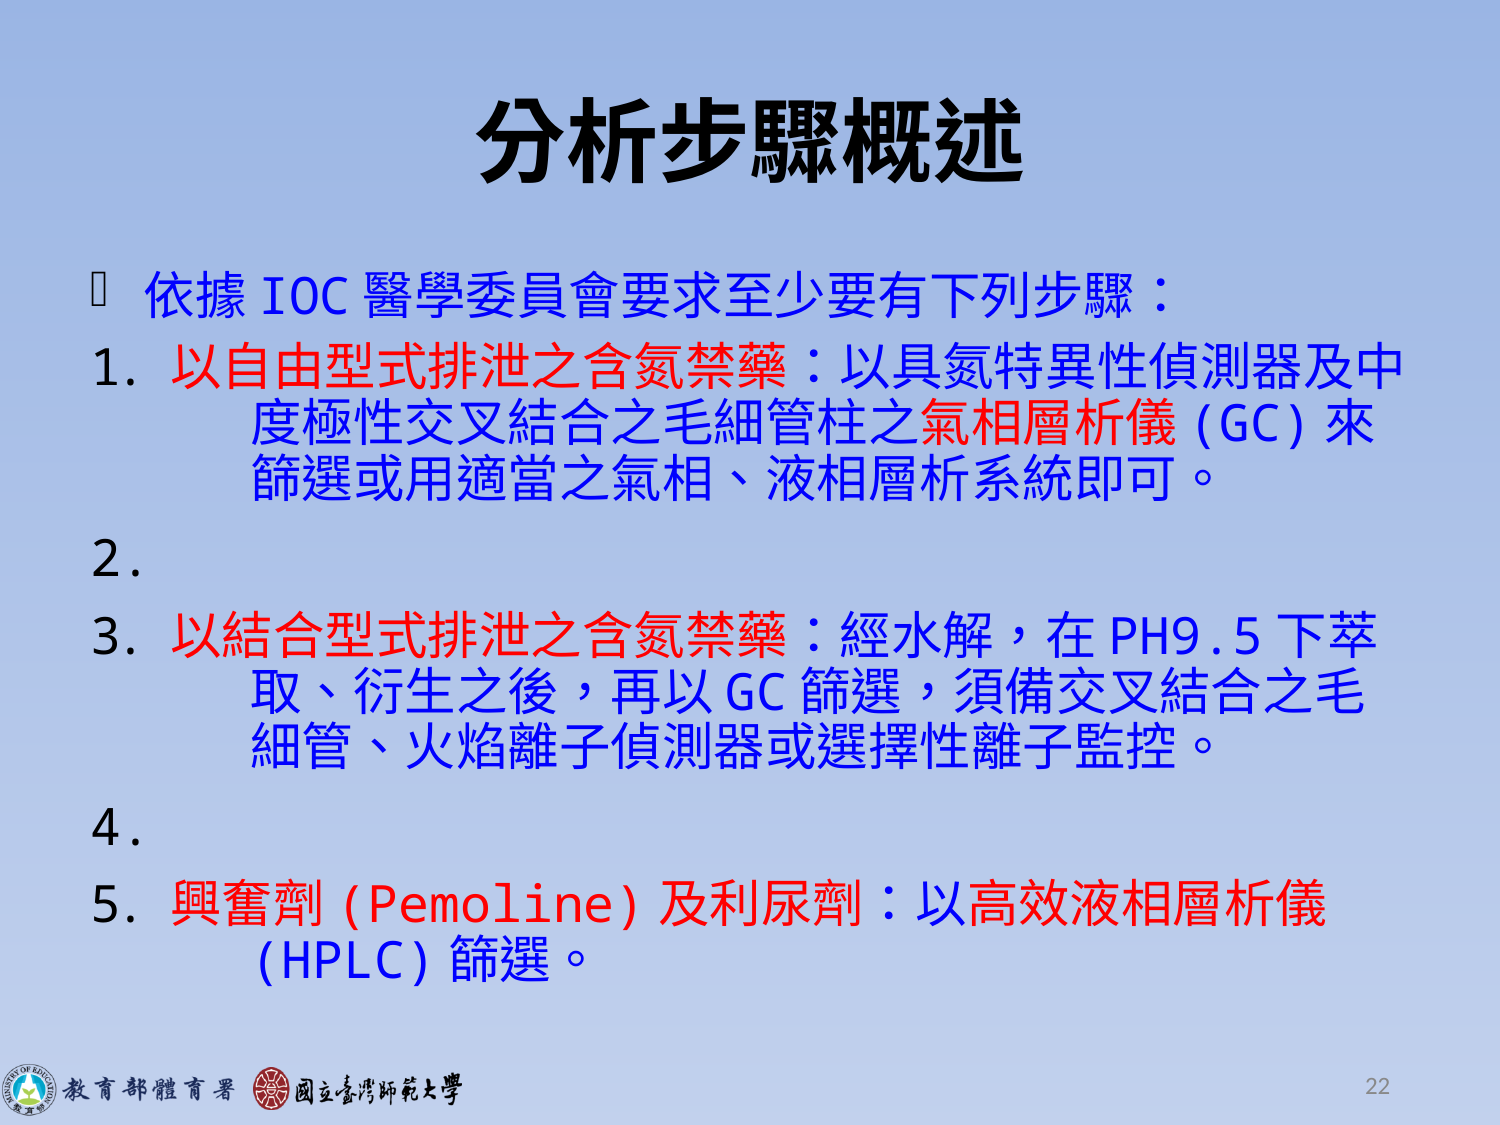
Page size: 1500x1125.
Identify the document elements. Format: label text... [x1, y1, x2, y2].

title 分析步驟概述 [75, 45, 1426, 233]
text_box [1350, 1061, 1475, 1103]
list 依據IOC醫學委員會要求至少要有下列步驟： 以自由型式排泄之含氮禁藥：以具氮特異性偵測器及中度極性交叉結合之毛細管柱之氣相層析儀(GC)來篩選或用適當之氣相、液相層析系統即可。 以結合型式排泄之含氮禁藥：經水解，在PH9.5下萃取、衍生之後，再以GC篩選，須備交叉結合之毛細管、火焰離子偵測器或選擇性離子監控。 興奮劑(Pemoline)及利尿劑：以高效液相層析儀(HPLC)篩選。 [75, 262, 1426, 1005]
